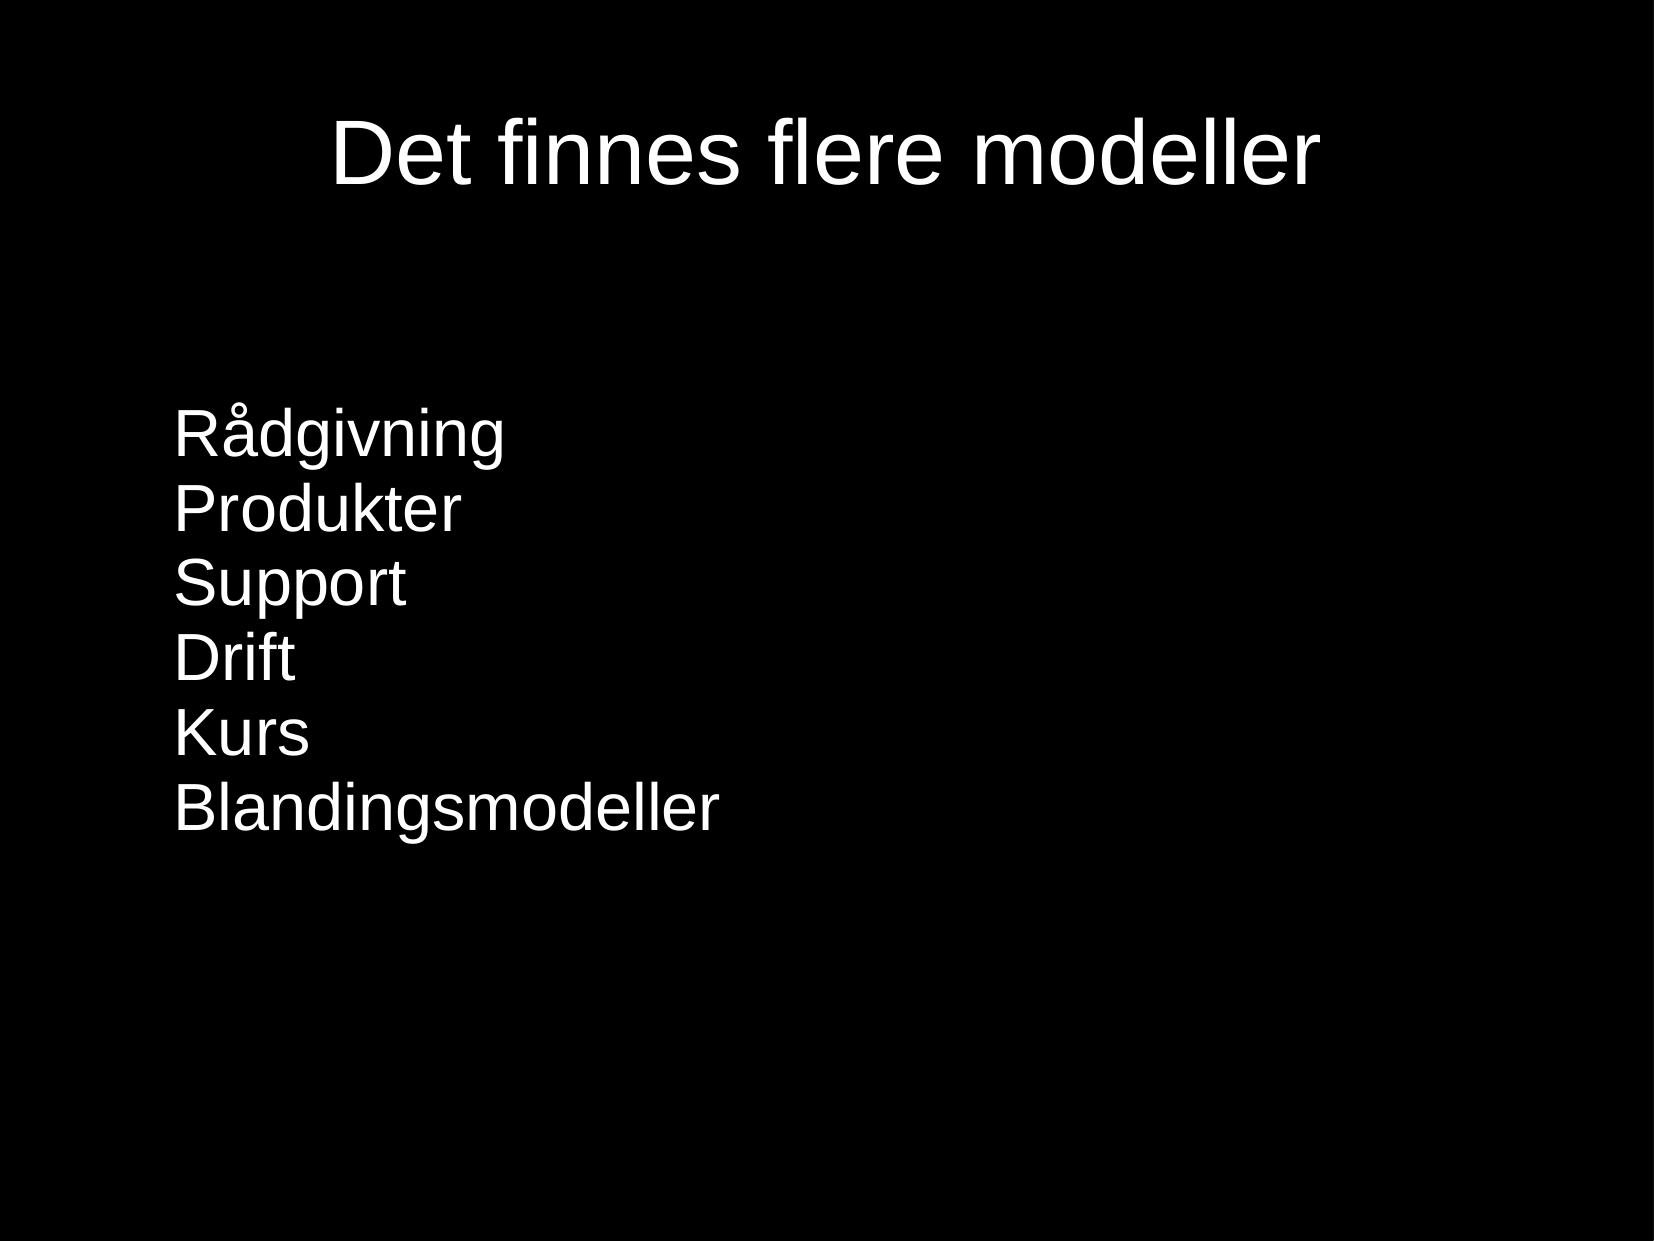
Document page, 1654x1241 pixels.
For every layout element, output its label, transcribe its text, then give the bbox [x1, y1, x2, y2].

subtitle Rådgivning Produkter Support Drift Kurs Blandingsmodeller [82, 0, 1571, 1241]
